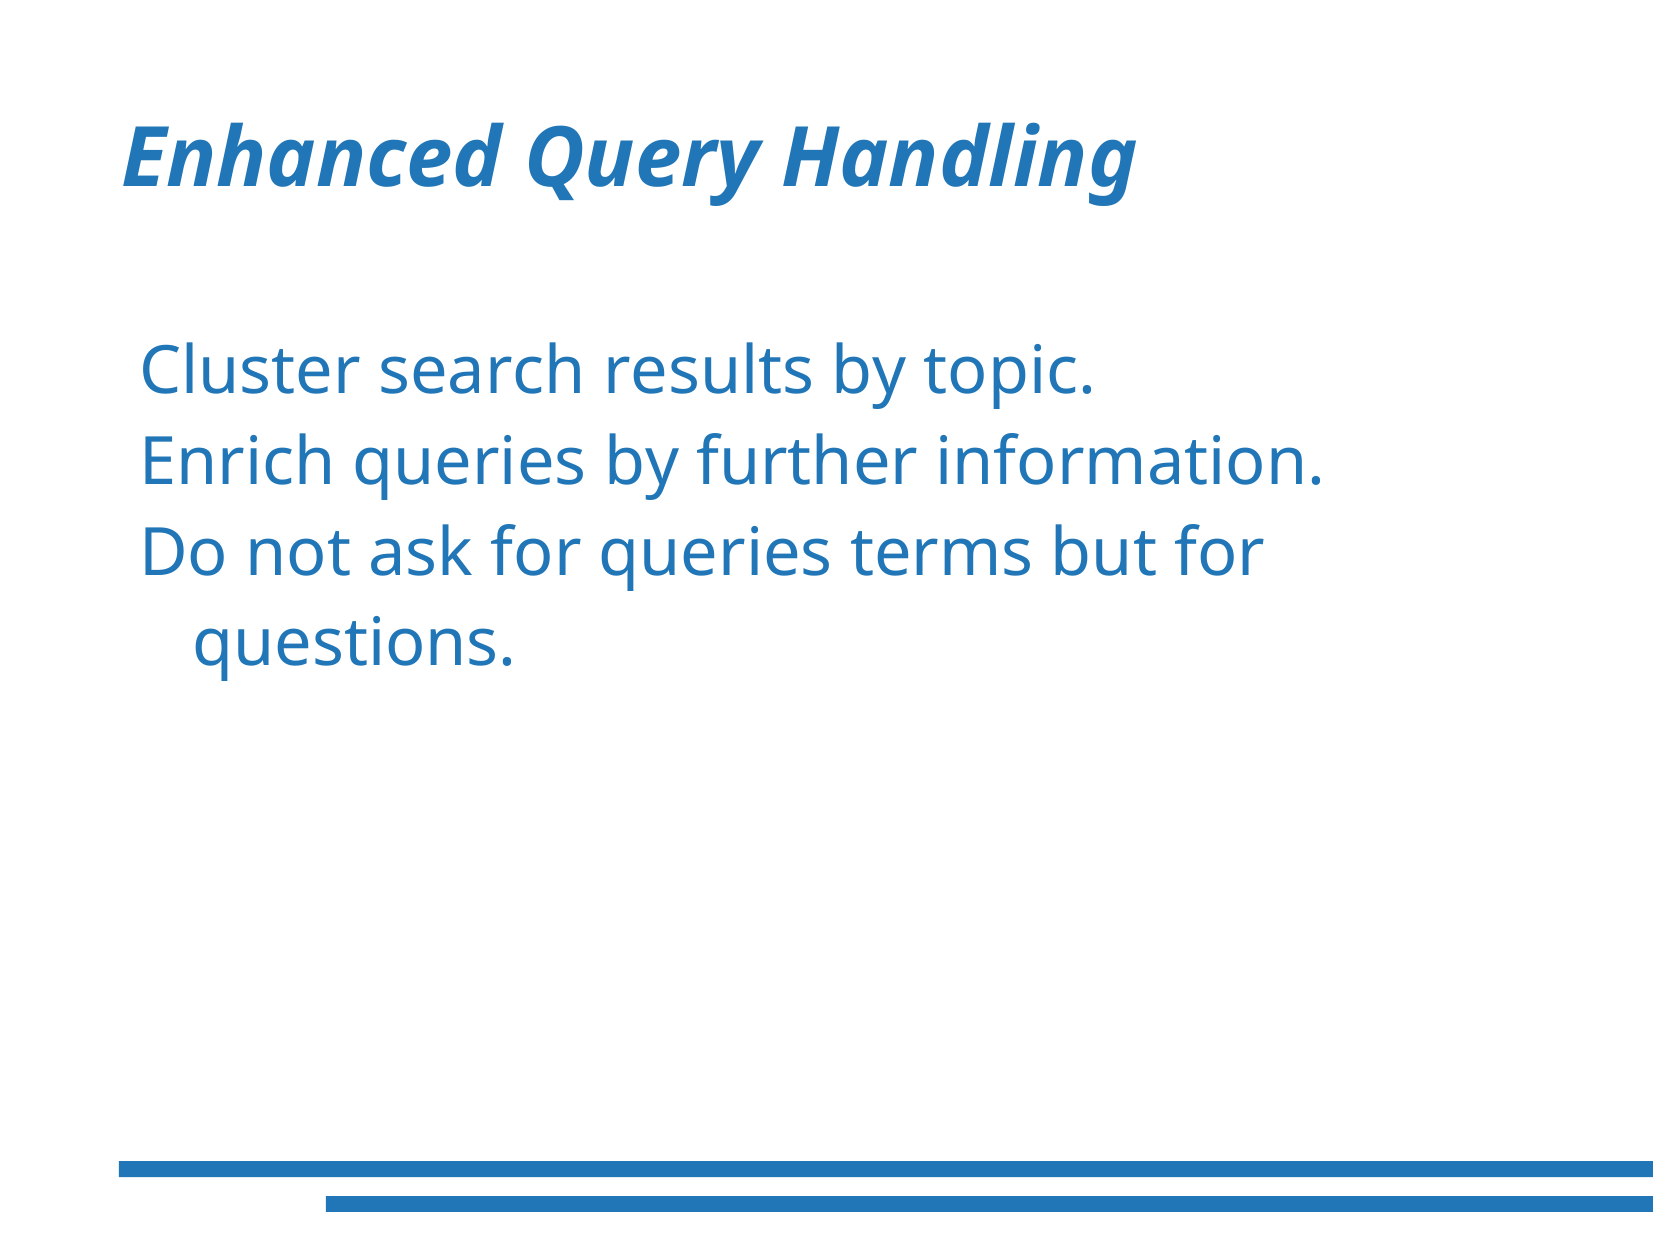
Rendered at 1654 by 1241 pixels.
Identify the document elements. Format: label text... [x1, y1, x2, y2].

title Enhanced Query Handling [121, 50, 1534, 258]
list Cluster search results by topic. Enrich queries by further information. Do not ask for queries terms but for questions. [121, 322, 1561, 1133]
